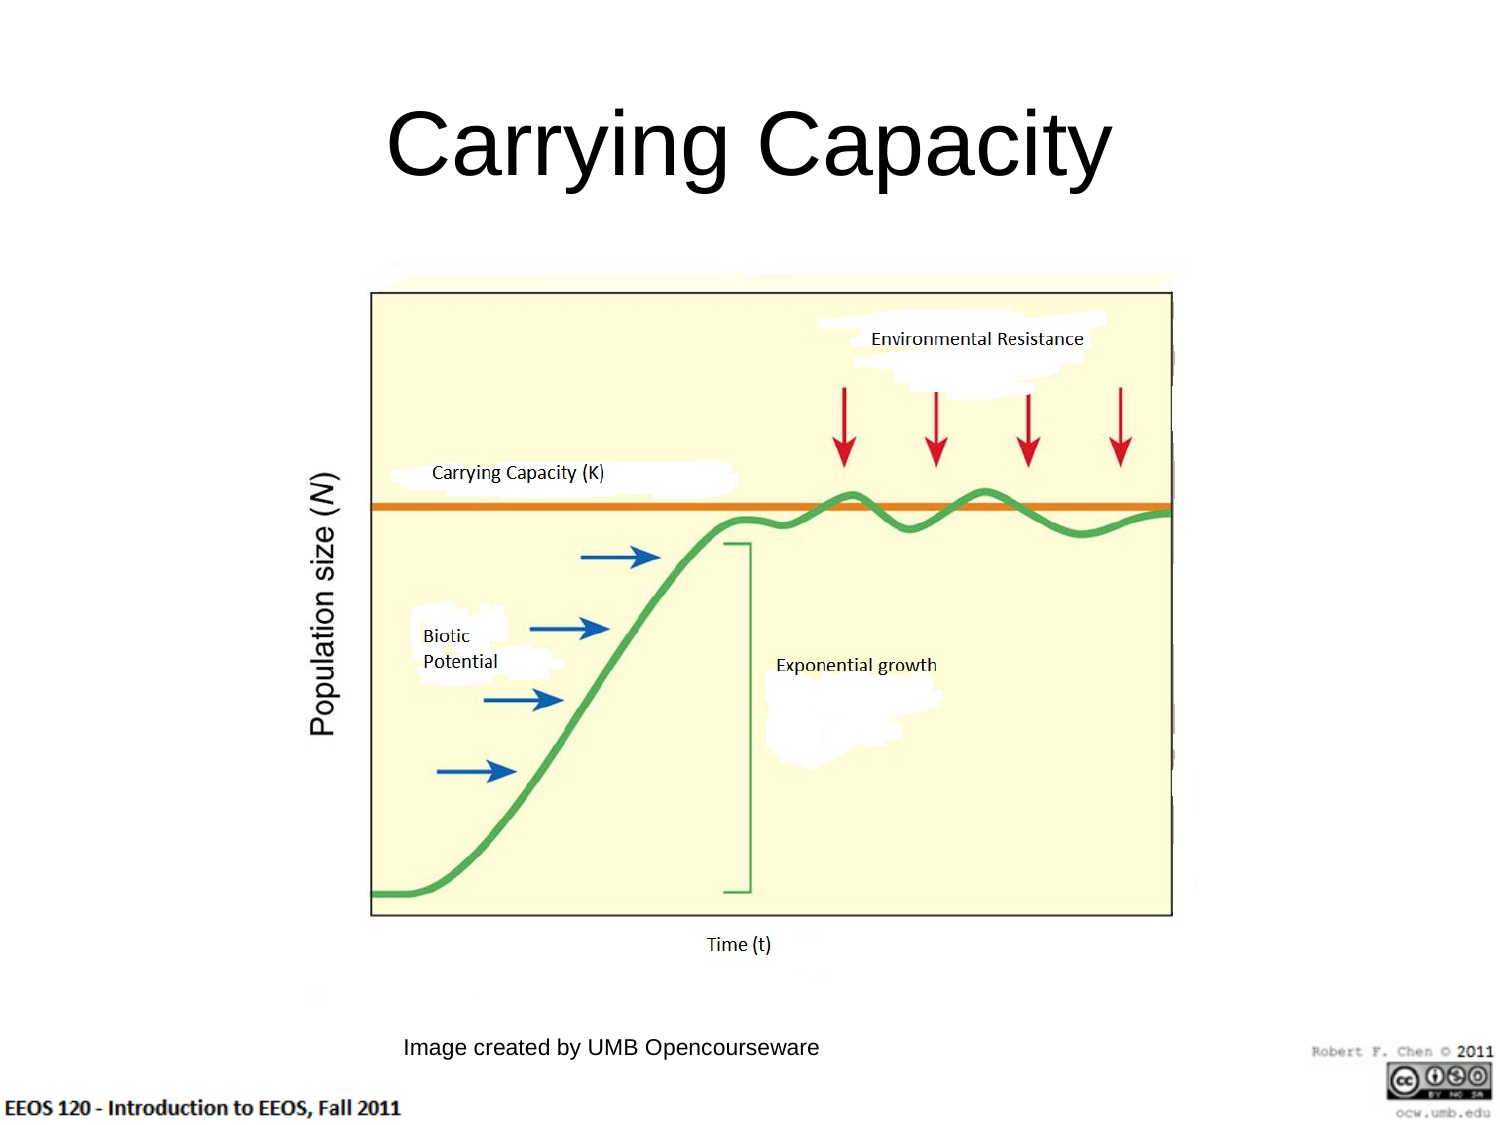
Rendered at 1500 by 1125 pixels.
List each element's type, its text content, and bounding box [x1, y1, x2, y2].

picture [1306, 1040, 1500, 1125]
title Carrying Capacity [75, 45, 1426, 233]
text_box [304, 262, 1196, 1006]
picture [0, 1090, 406, 1125]
text_box Image created by UMB Opencourseware [388, 1025, 836, 1068]
